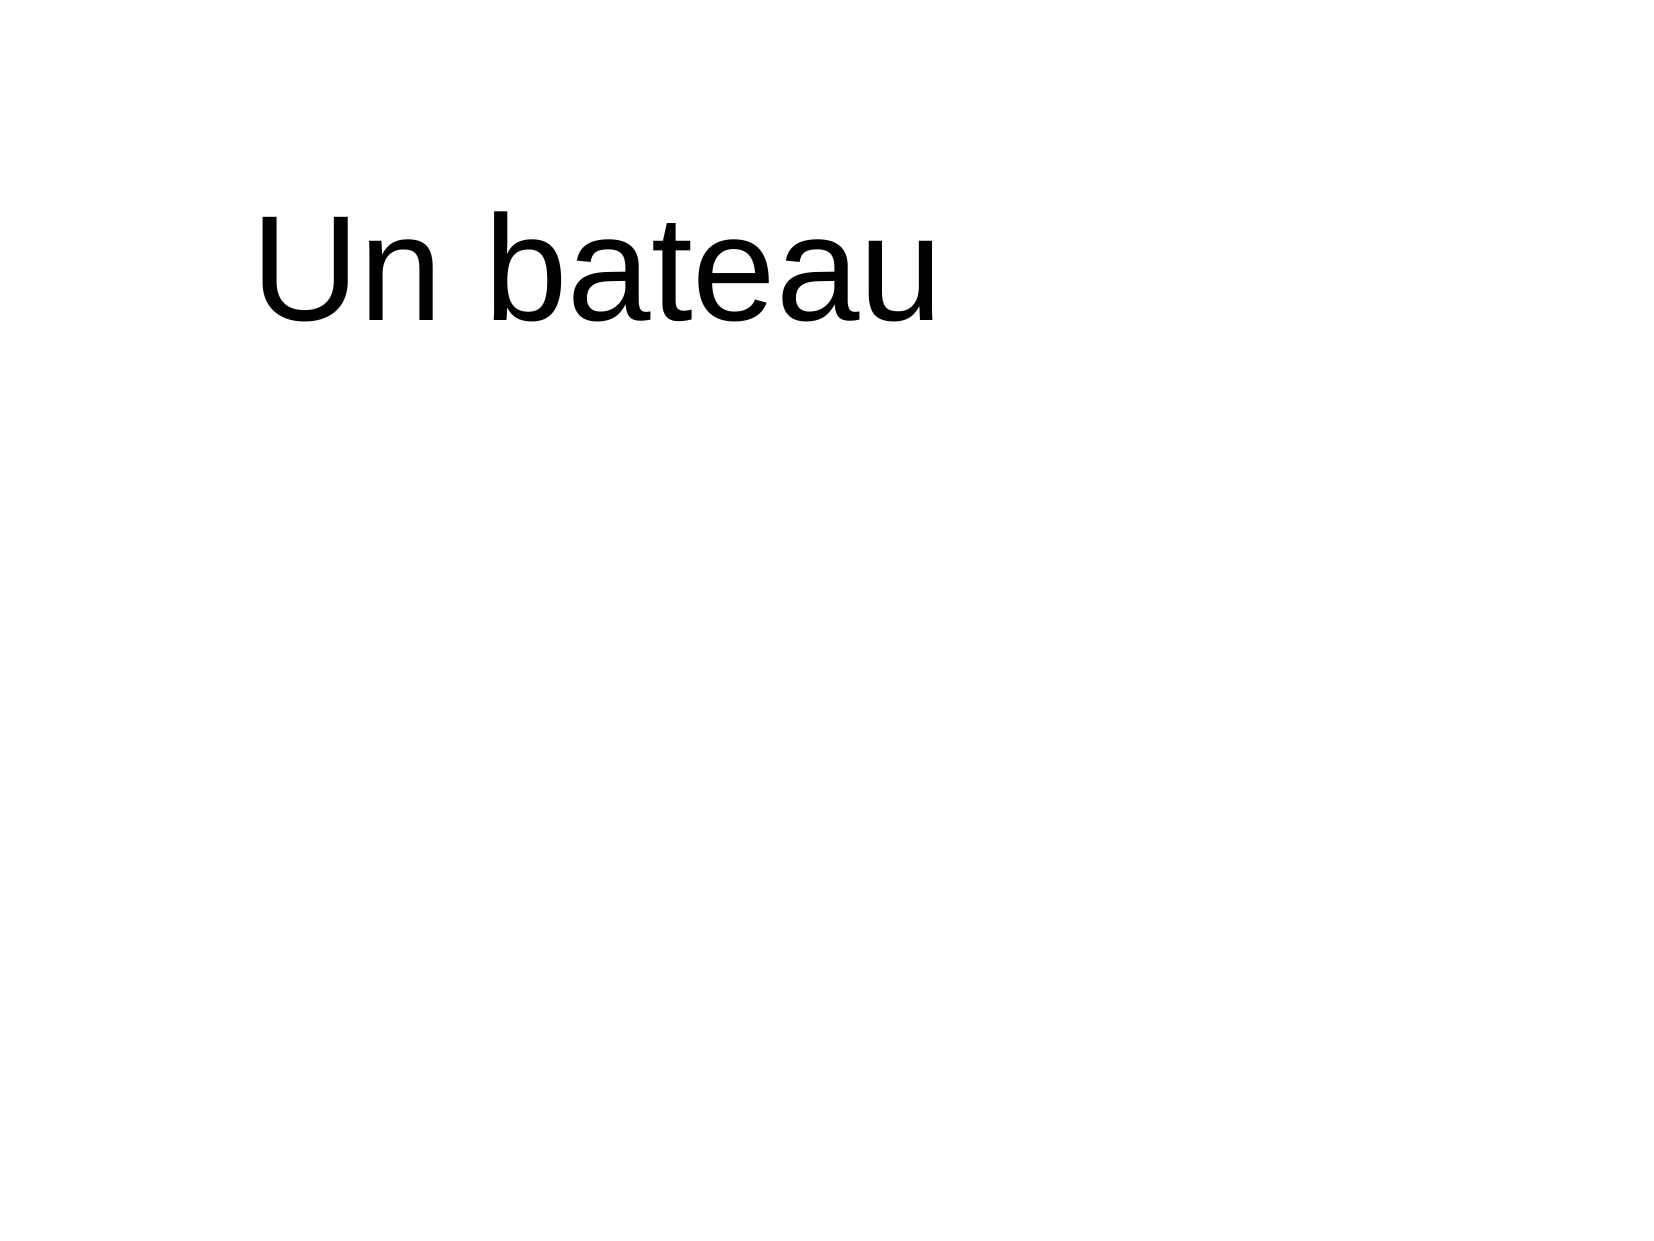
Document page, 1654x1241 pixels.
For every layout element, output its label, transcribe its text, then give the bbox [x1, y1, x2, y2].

text_box Un bateau [236, 177, 1152, 360]
